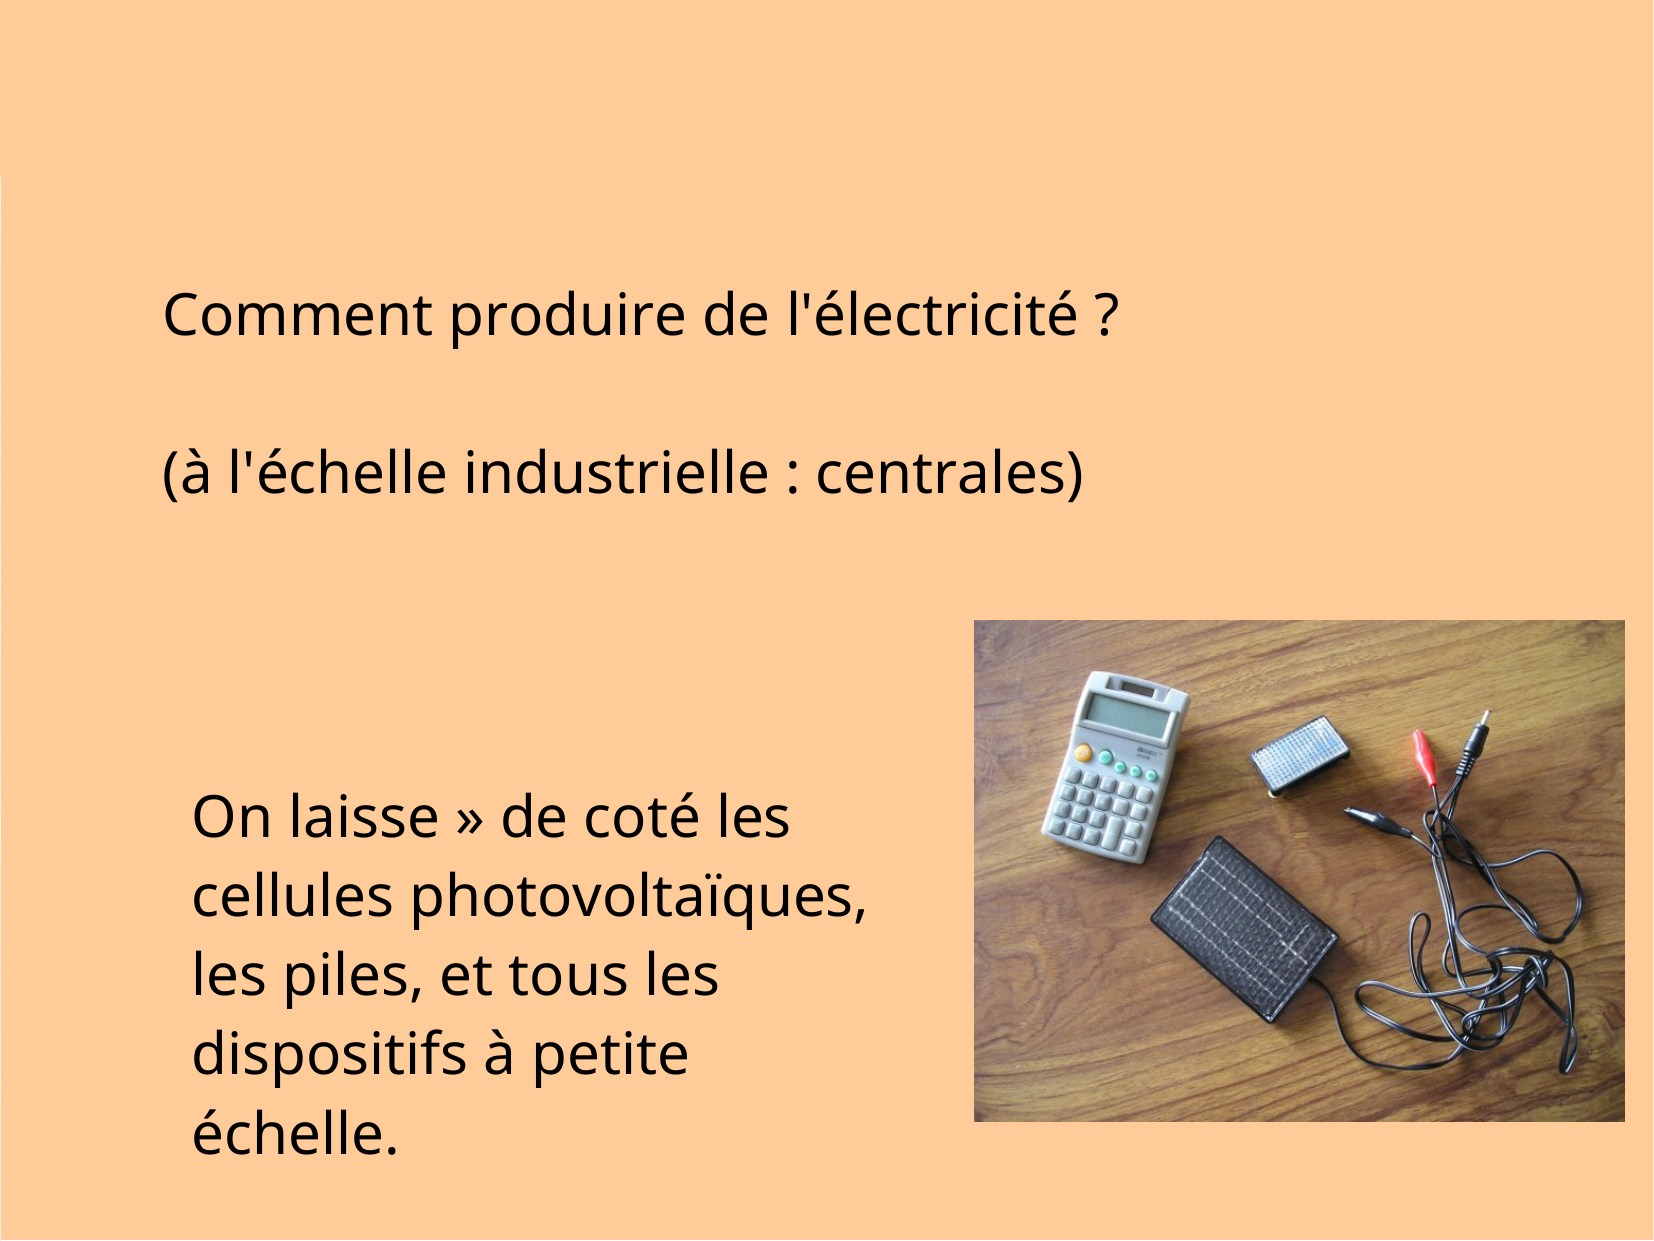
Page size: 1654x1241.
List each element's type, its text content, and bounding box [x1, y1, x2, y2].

text_box Comment produire de l'électricité ? (à l'échelle industrielle : centrales) [147, 265, 1447, 484]
text_box On laisse » de coté les cellules photovoltaïques, les piles, et tous les dispositifs à petite échelle. [177, 767, 916, 1189]
picture [974, 620, 1625, 1123]
